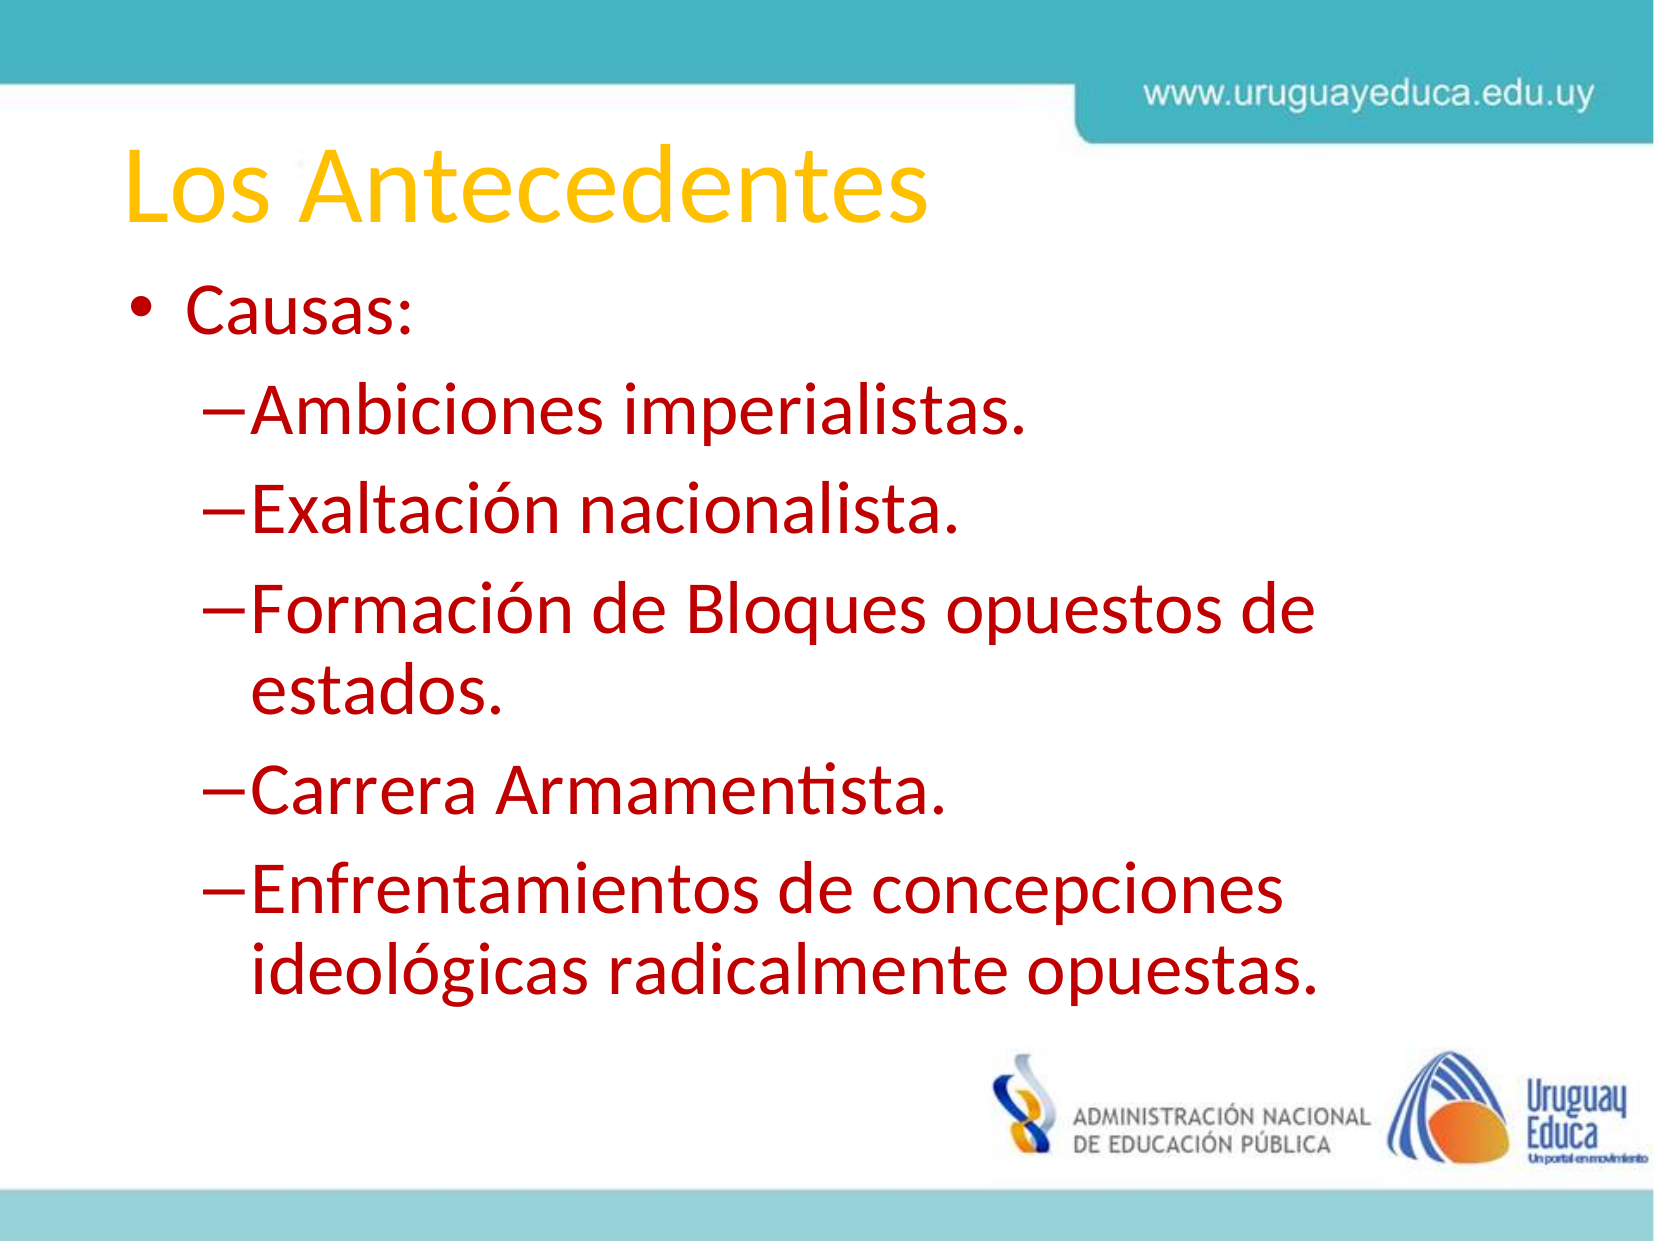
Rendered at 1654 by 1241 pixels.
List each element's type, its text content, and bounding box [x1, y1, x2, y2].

title Los Antecedentes [0, 88, 1055, 266]
picture [0, 0, 1654, 1241]
list Causas: Ambiciones imperialistas. Exaltación nacionalista. Formación de Bloques opuestos de estados. Carrera Armamentista. Enfrentamientos de concepciones ideológicas radicalmente opuestas. [113, 262, 1557, 1110]
